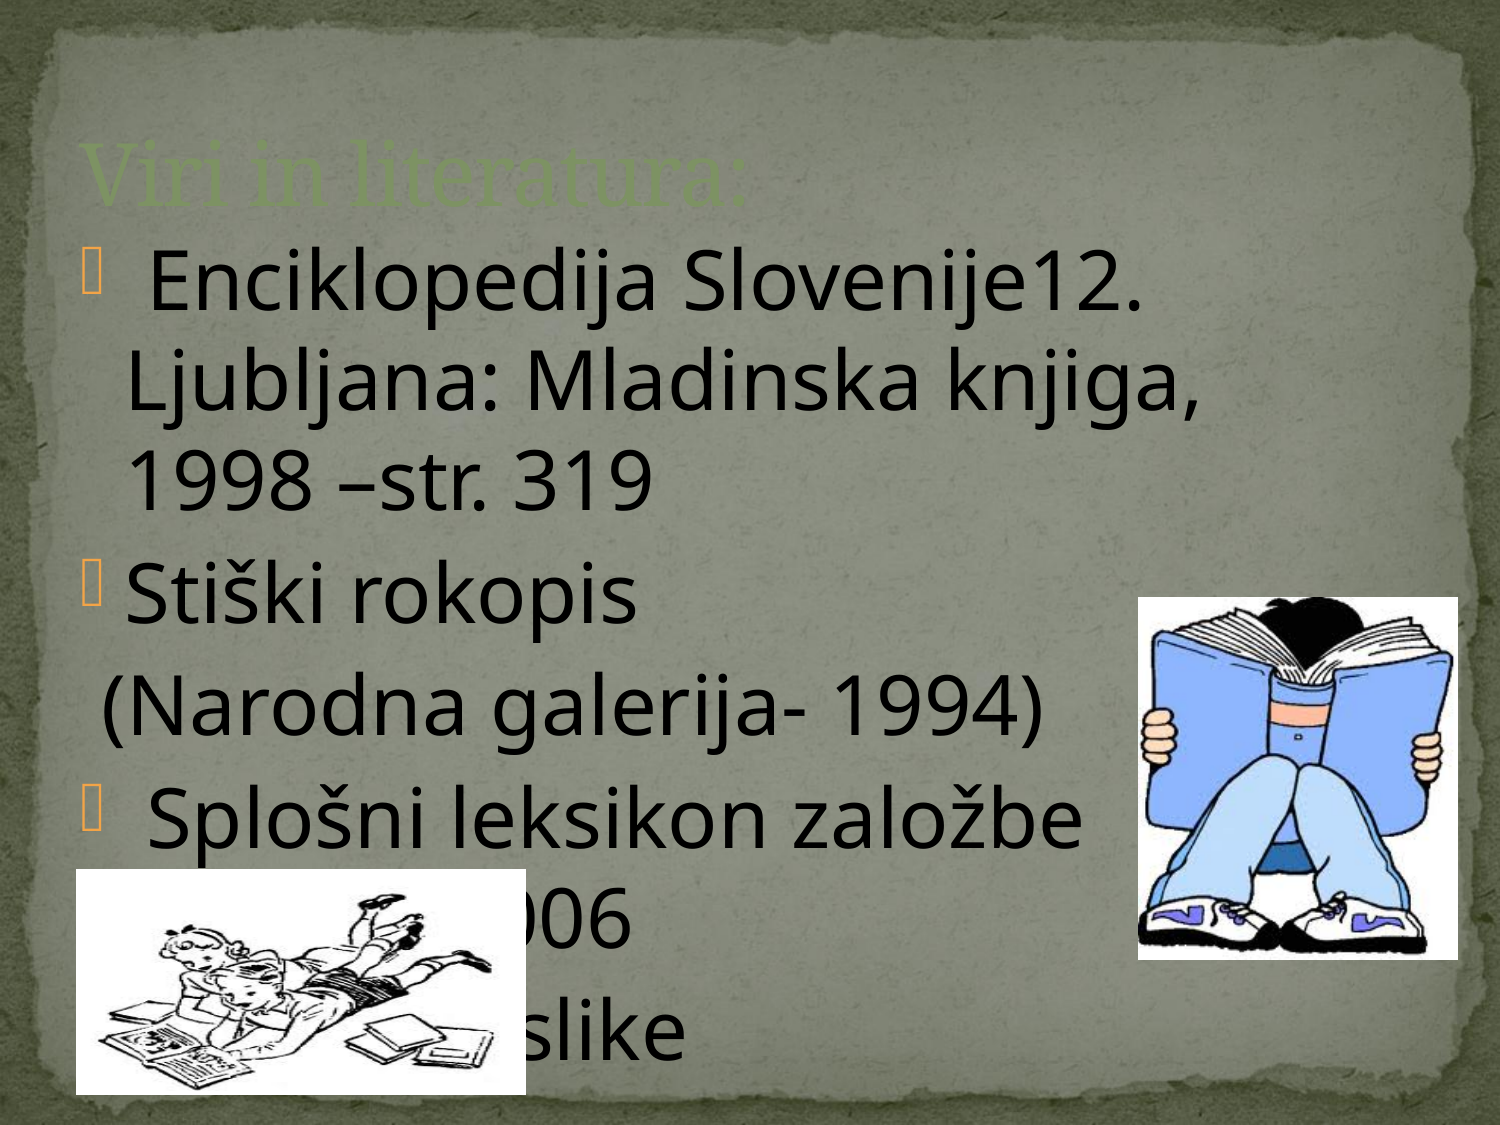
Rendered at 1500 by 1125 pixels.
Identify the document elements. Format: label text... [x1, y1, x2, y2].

title Viri in literatura: [64, 30, 1415, 231]
picture [0, 0, 1500, 1125]
list Enciklopedija Slovenije12. Ljubljana: Mladinska knjiga, 1998 –str. 319 Stiški rokopis (Narodna galerija- 1994) Splošni leksikon založbe Modita, 2006 Internet- slike [64, 231, 1415, 970]
